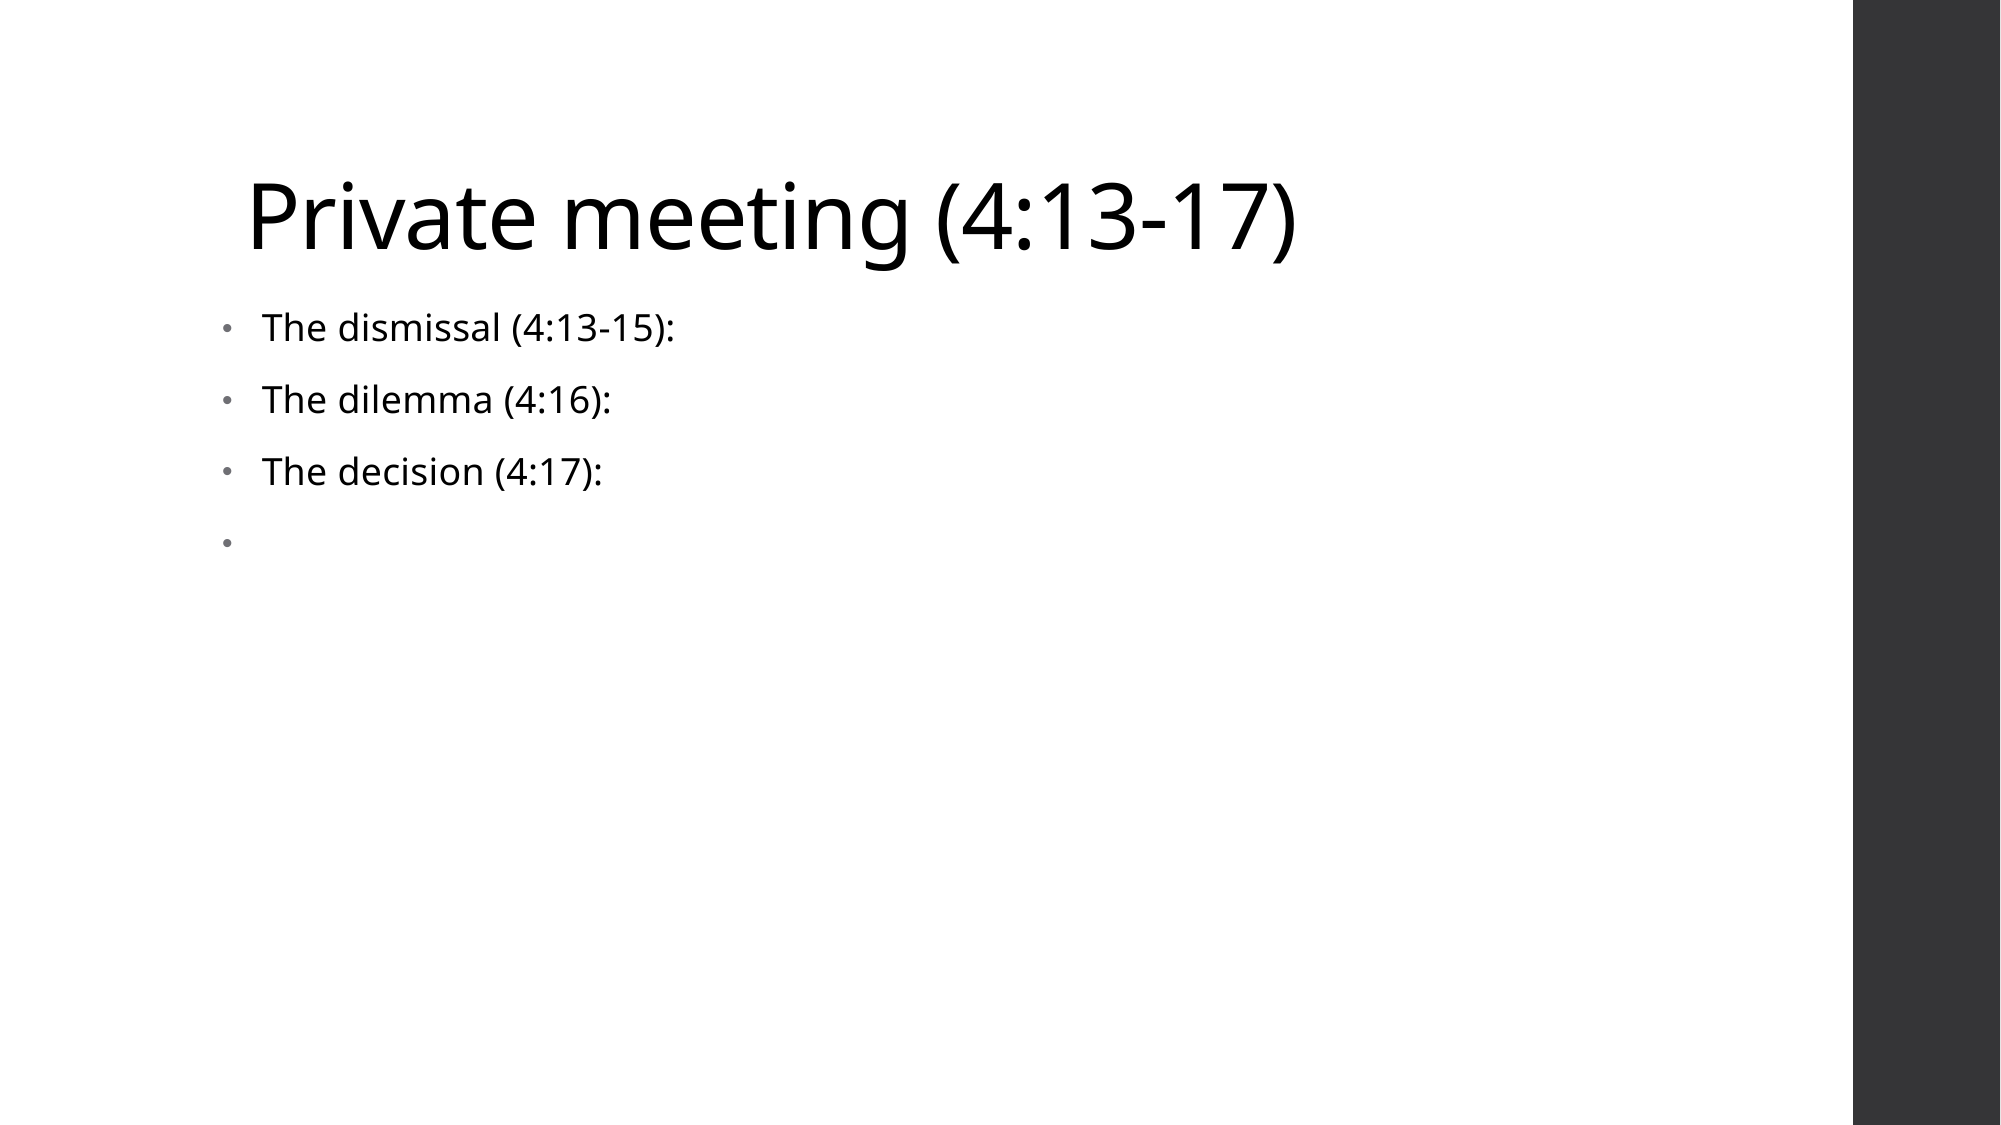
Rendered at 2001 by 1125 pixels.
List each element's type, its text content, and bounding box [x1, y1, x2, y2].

list The dismissal (4:13-15): The dilemma (4:16): The decision (4:17): [206, 299, 1617, 1014]
title Private meeting (4:13-17) [206, 60, 1797, 278]
